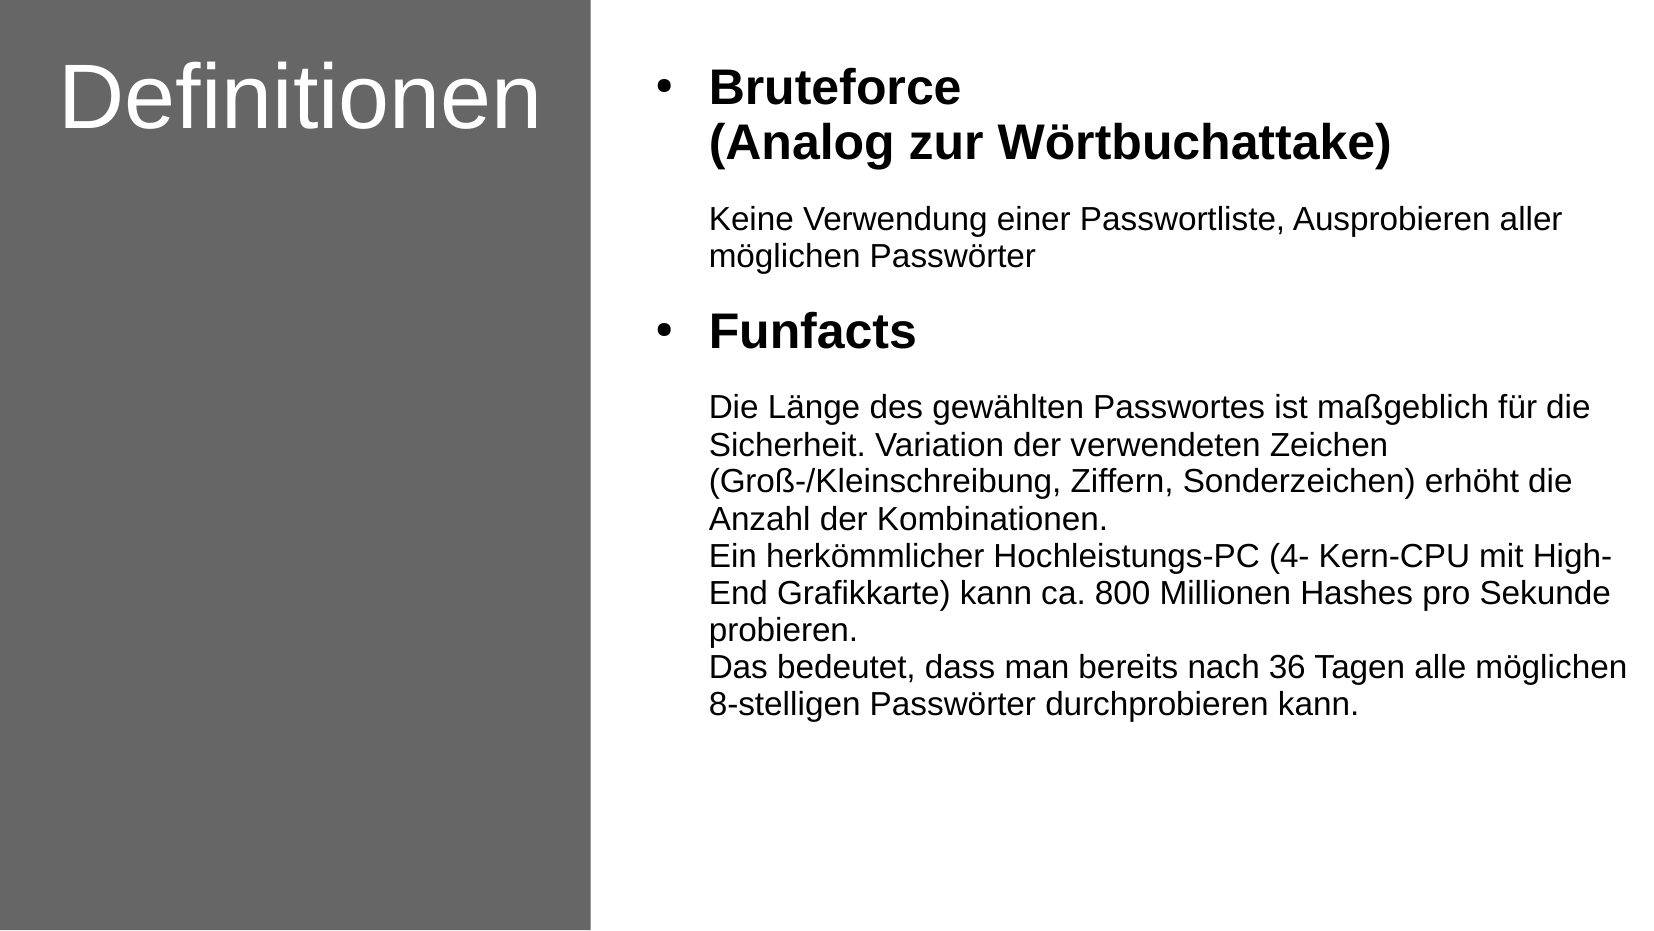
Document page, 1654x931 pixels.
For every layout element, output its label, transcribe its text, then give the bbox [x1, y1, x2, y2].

list Bruteforce (Analog zur Wörtbuchattake) Keine Verwendung einer Passwortliste, Ausprobieren aller möglichen Passwörter Funfacts Die Länge des gewählten Passwortes ist maßgeblich für die Sicherheit. Variation der verwendeten Zeichen (Groß-/Kleinschreibung, Ziffern, Sonderzeichen) erhöht die Anzahl der Kombinationen. Ein herkömmlicher Hochleistungs-PC (4- Kern-CPU mit High-End Grafikkarte) kann ca. 800 Millionen Hashes pro Sekunde probieren. Das bedeutet, dass man bereits nach 36 Tagen alle möglichen 8-stelligen Passwörter durchprobieren kann. [637, 59, 1630, 886]
title Definitionen [47, 45, 556, 875]
